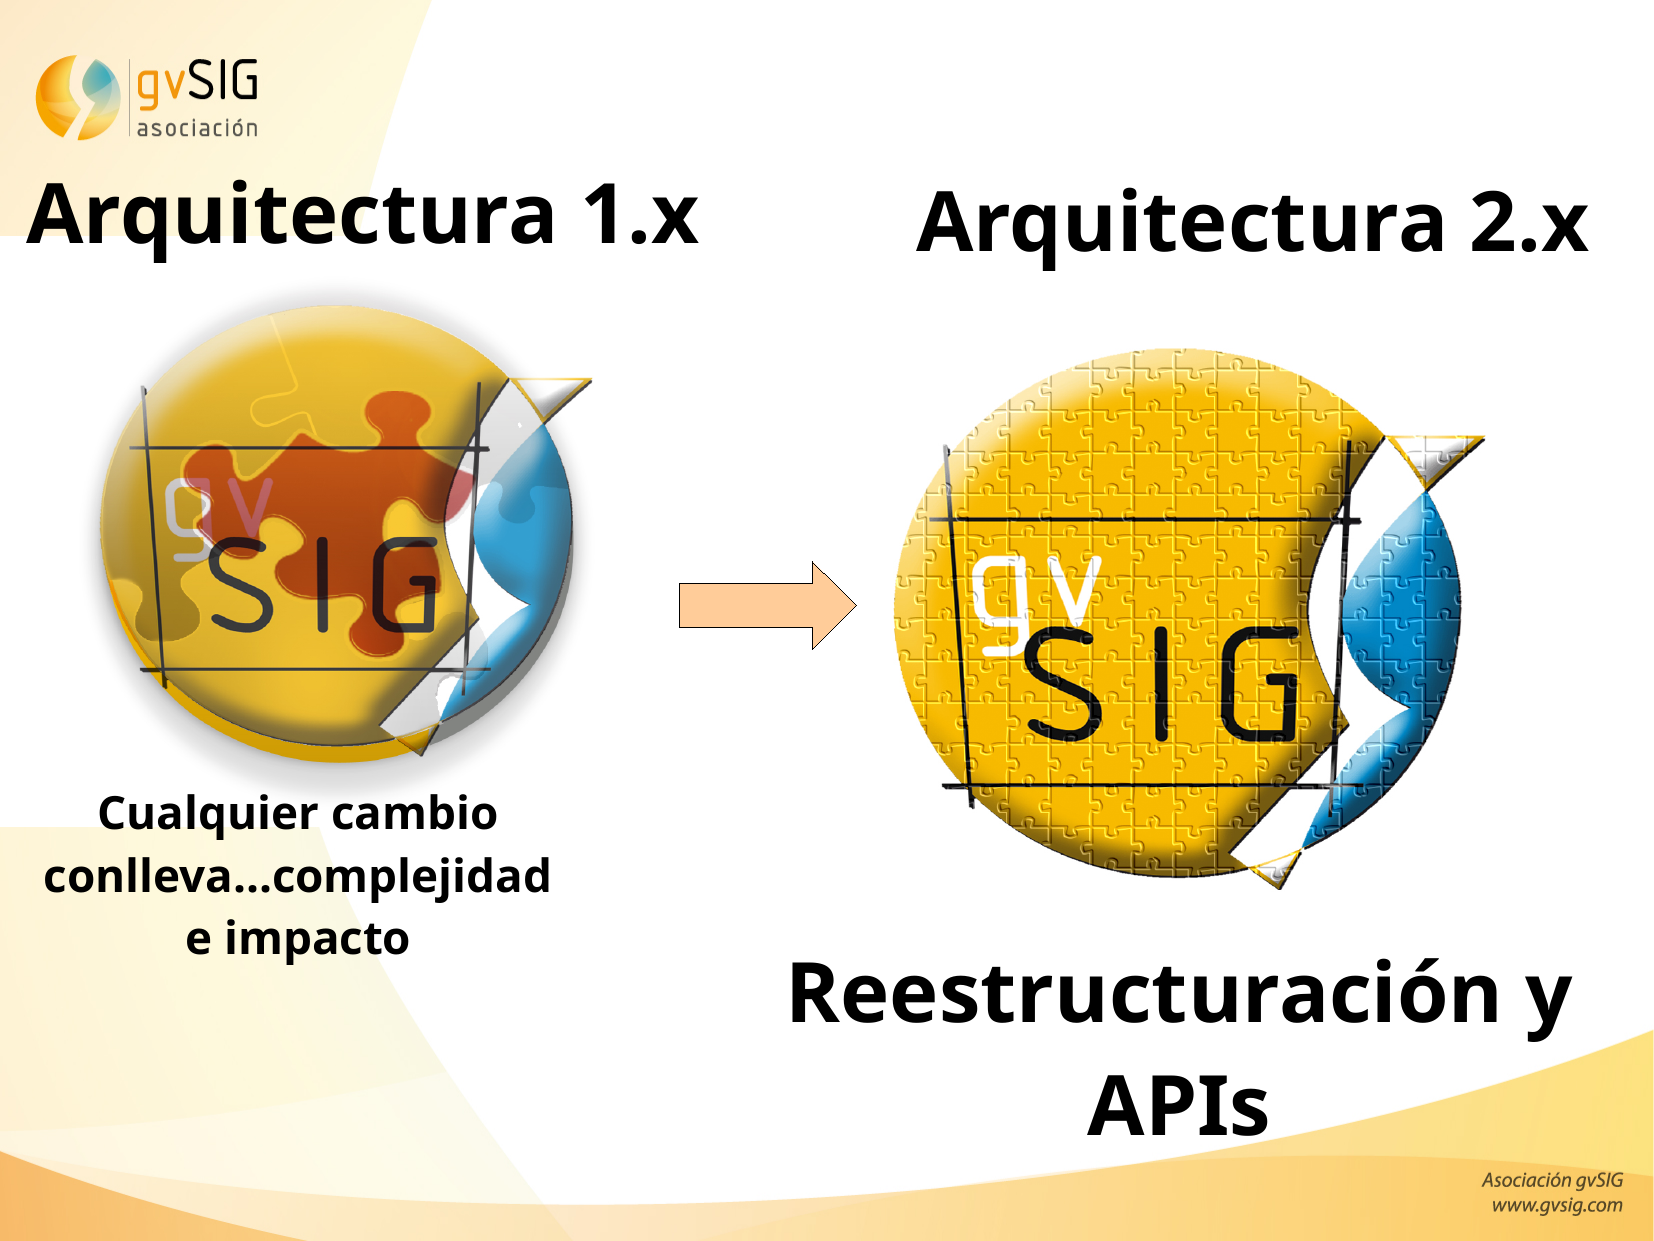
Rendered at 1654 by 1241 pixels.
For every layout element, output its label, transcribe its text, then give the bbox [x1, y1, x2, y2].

picture [0, 0, 1654, 1241]
title Arquitectura 1.x [17, 152, 709, 271]
text_box [679, 561, 857, 650]
title Reestructuración y APIs [714, 952, 1645, 1141]
title Cualquier cambio conlleva...complejidad e impacto [35, 797, 562, 952]
title Arquitectura 2.x [885, 172, 1621, 266]
